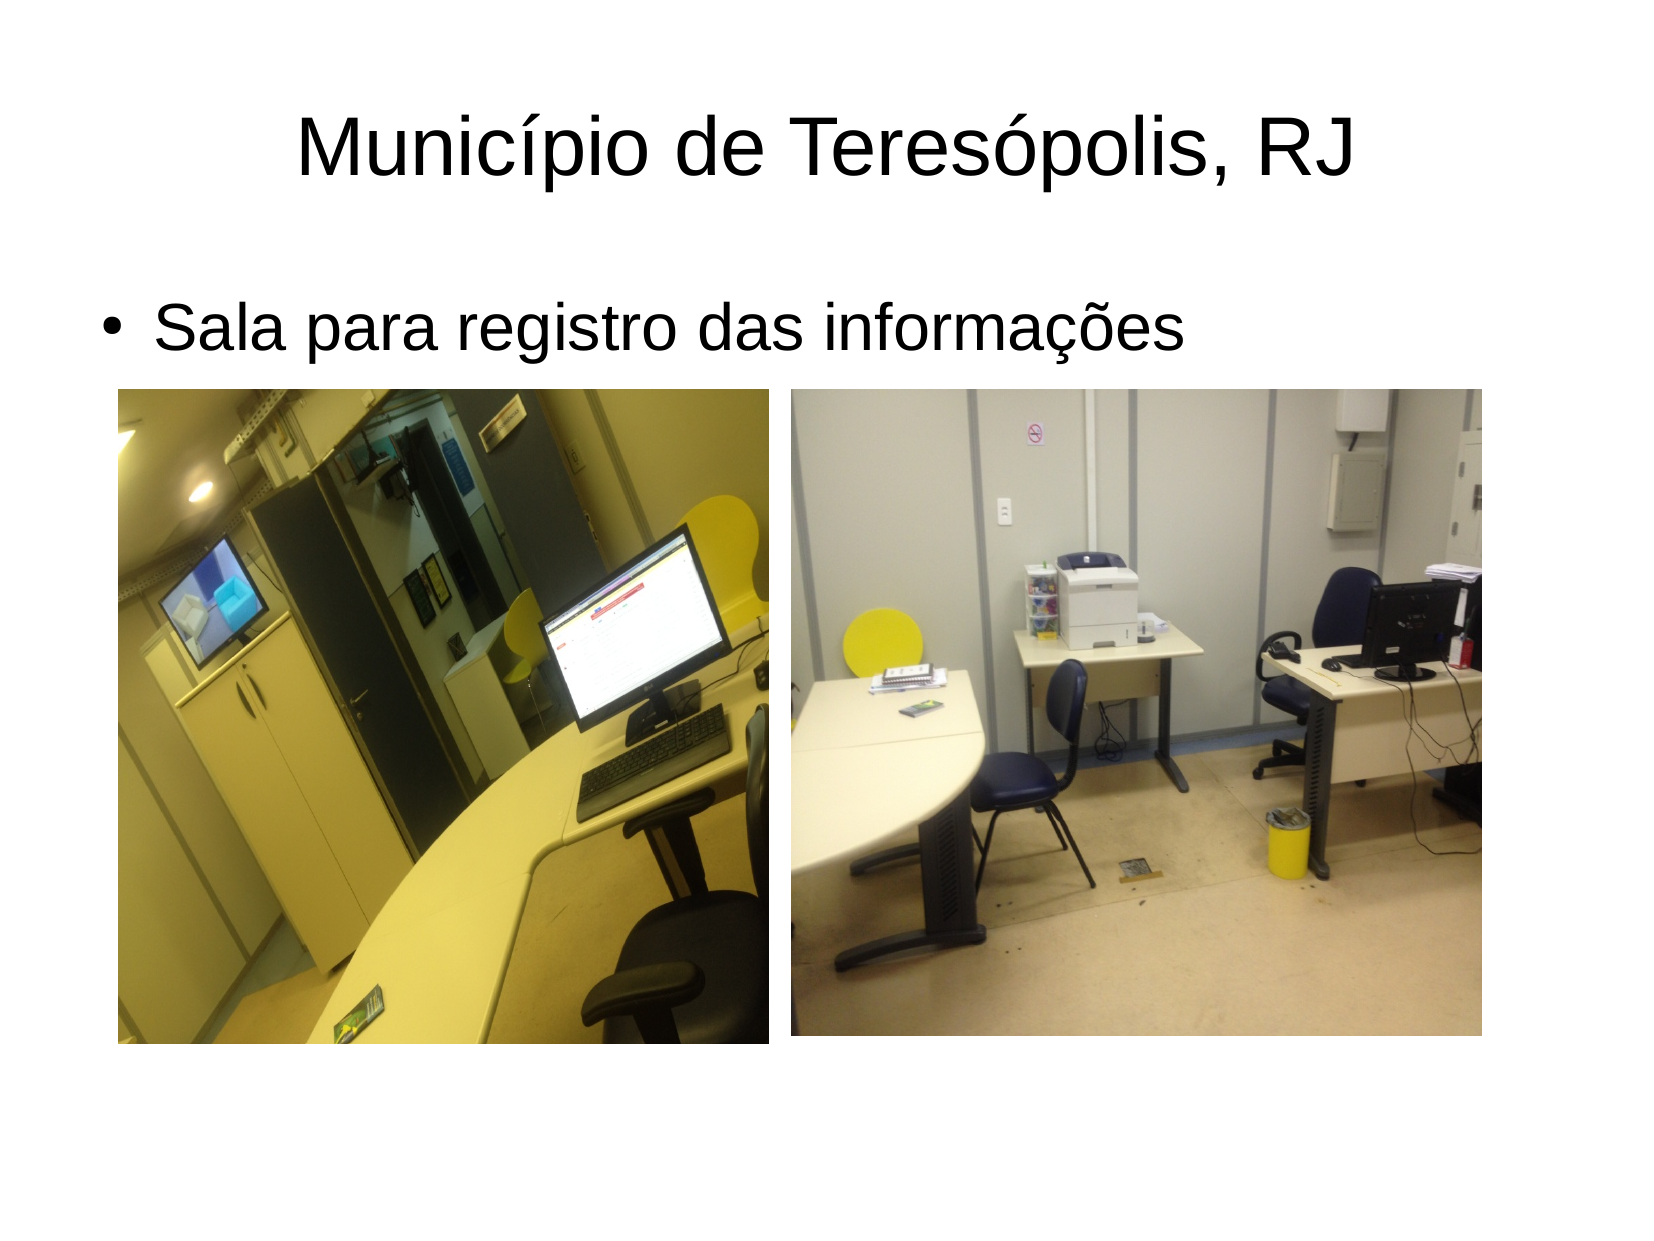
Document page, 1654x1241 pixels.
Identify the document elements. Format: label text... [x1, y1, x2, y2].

picture [791, 389, 1482, 1036]
picture [118, 389, 769, 1044]
title Município de Teresópolis, RJ [82, 49, 1571, 257]
list Sala para registro das informações [82, 290, 1571, 1010]
